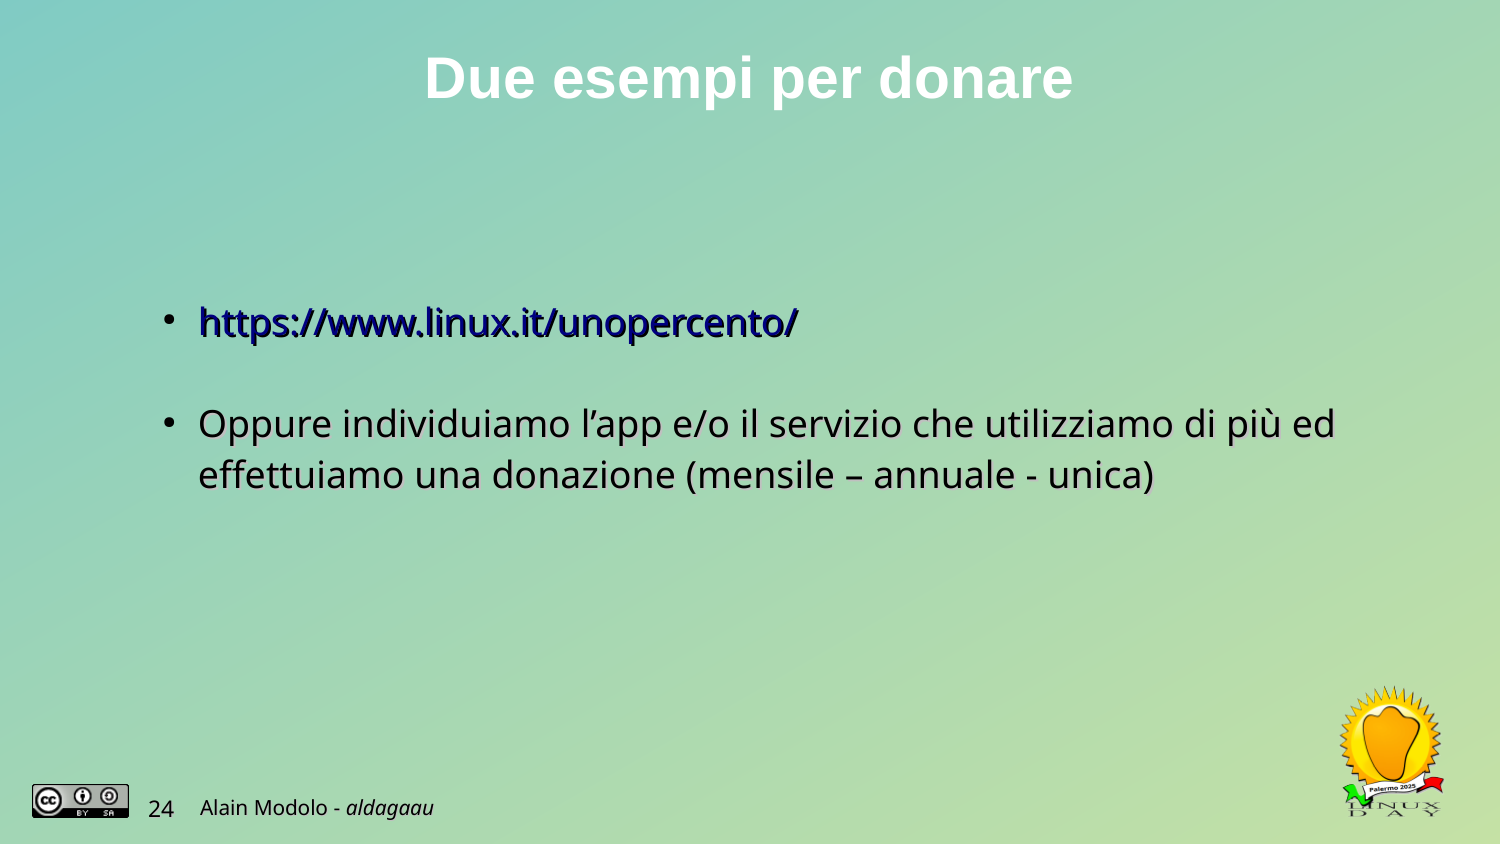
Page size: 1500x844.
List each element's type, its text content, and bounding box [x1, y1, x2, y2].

title Due esempi per donare [292, 29, 1208, 128]
picture [1233, 670, 1500, 844]
text_box https://www.linux.it/unopercento/ Oppure individuiamo l’app e/o il servizio che utilizziamo di più ed effettuiamo una donazione (mensile – annuale - unica) [147, 288, 1388, 556]
picture [32, 784, 129, 818]
